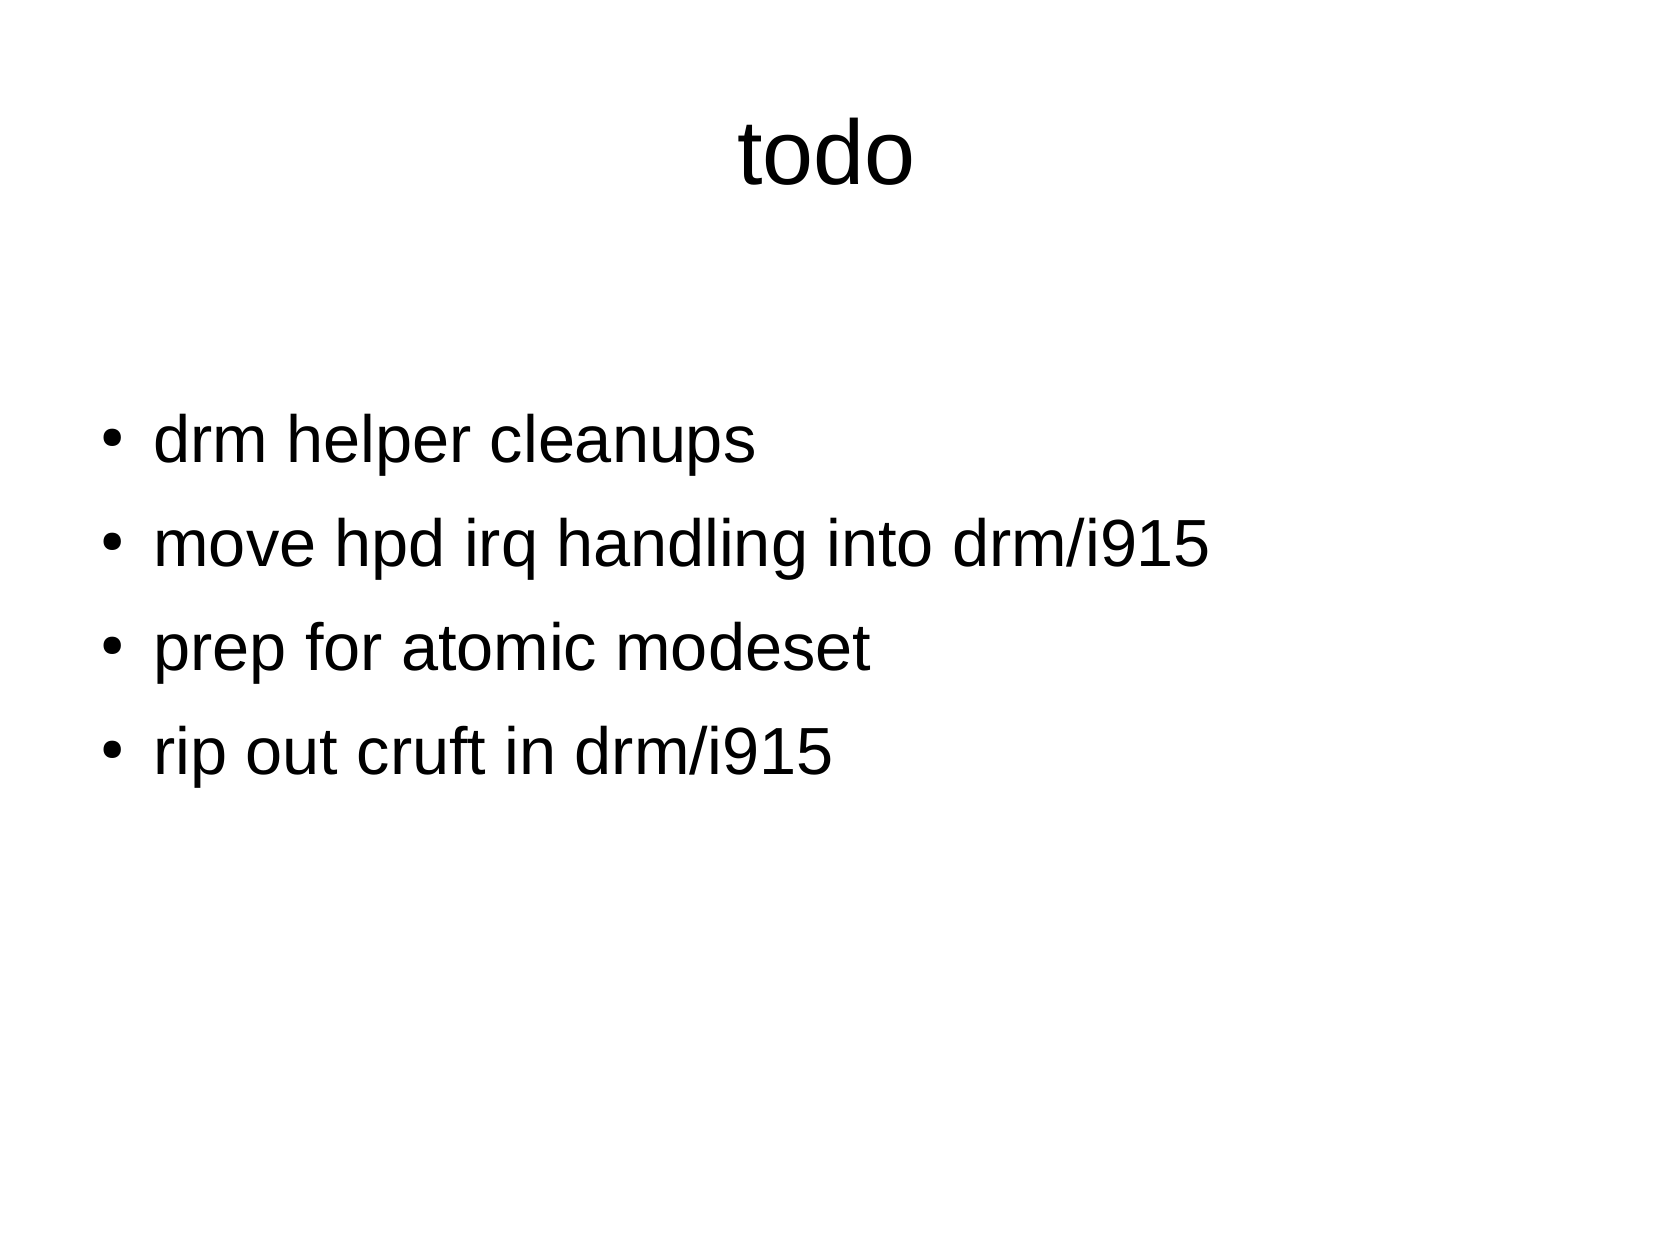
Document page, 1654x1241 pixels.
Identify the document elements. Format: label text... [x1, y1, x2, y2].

list drm helper cleanups move hpd irq handling into drm/i915 prep for atomic modeset rip out cruft in drm/i915 [82, 401, 1571, 1038]
title todo [82, 49, 1571, 257]
